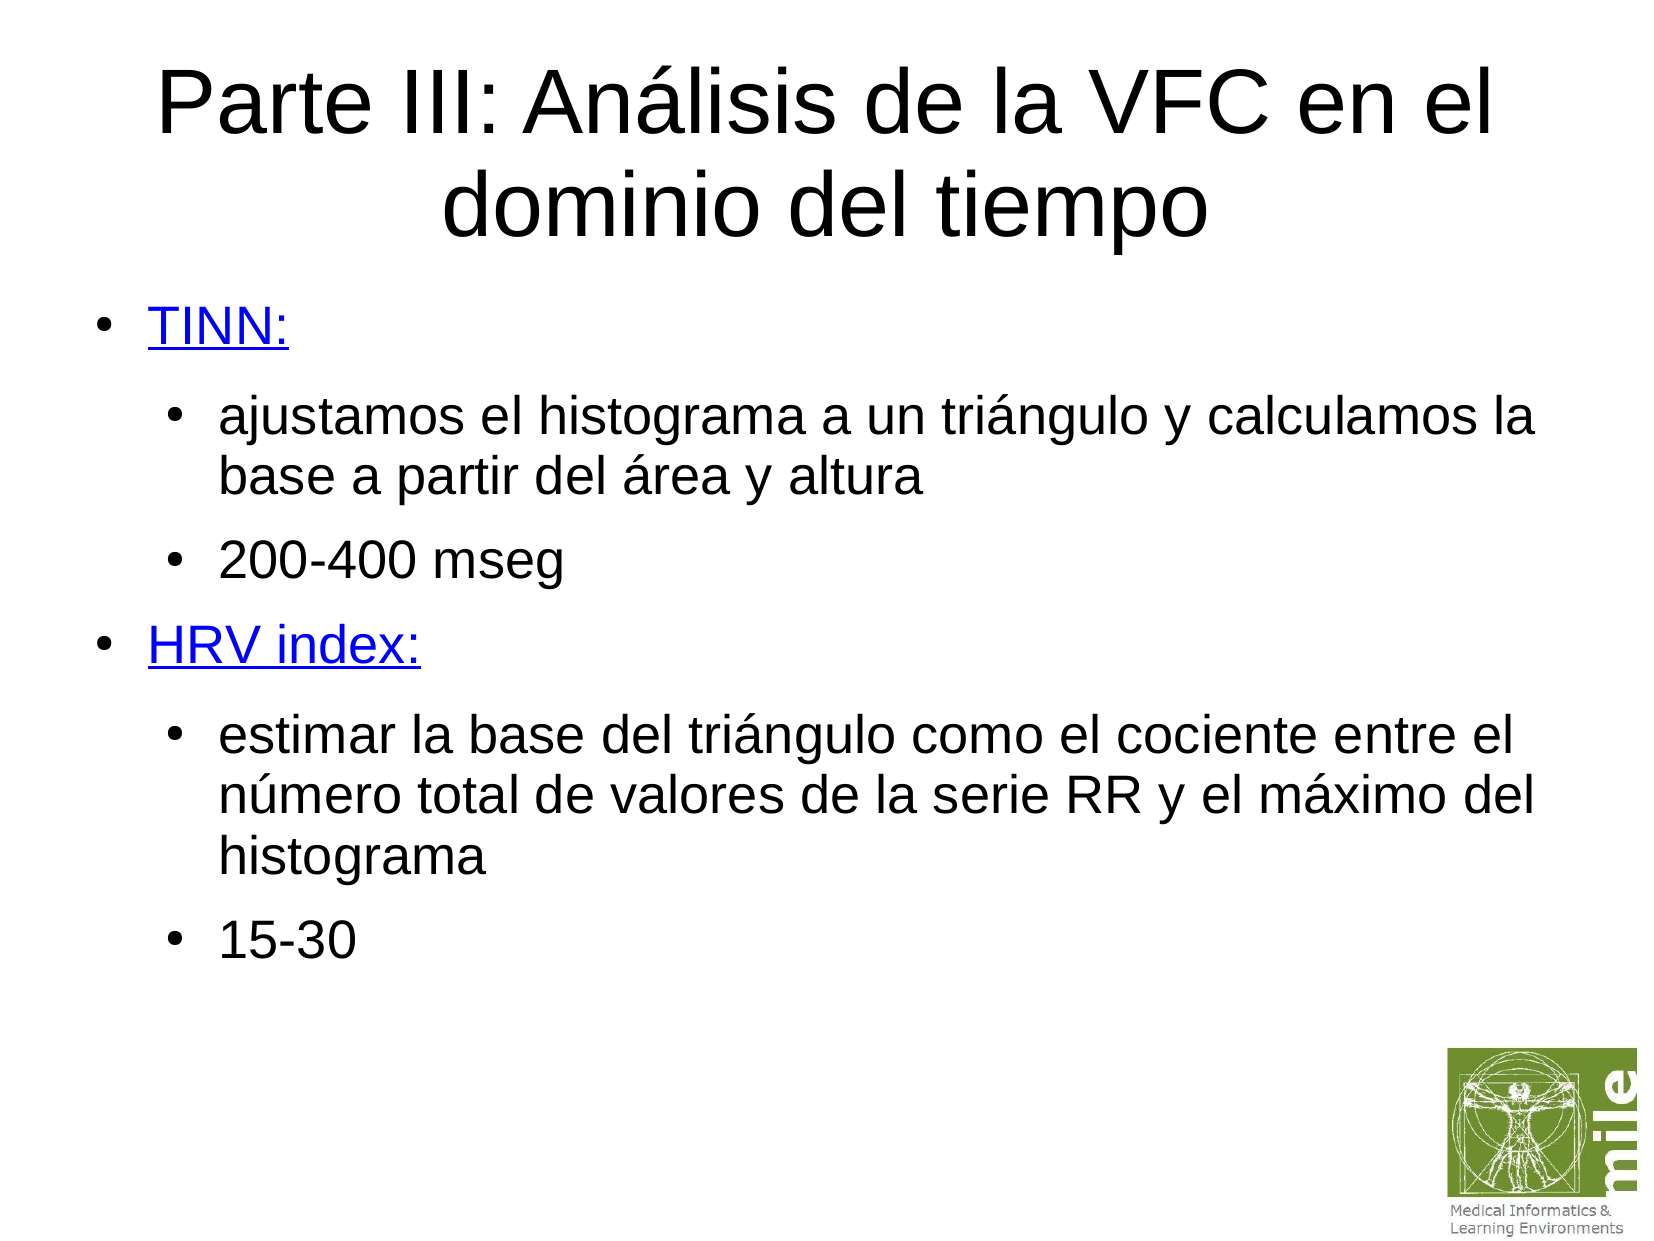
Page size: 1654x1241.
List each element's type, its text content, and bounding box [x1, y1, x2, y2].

picture [1440, 1033, 1654, 1241]
title Parte III: Análisis de la VFC en el dominio del tiempo [82, 50, 1571, 256]
list TINN: ajustamos el histograma a un triángulo y calculamos la base a partir del área y altura 200-400 mseg HRV index: estimar la base del triángulo como el cociente entre el número total de valores de la serie RR y el máximo del histograma 15-30 [76, 295, 1565, 1114]
